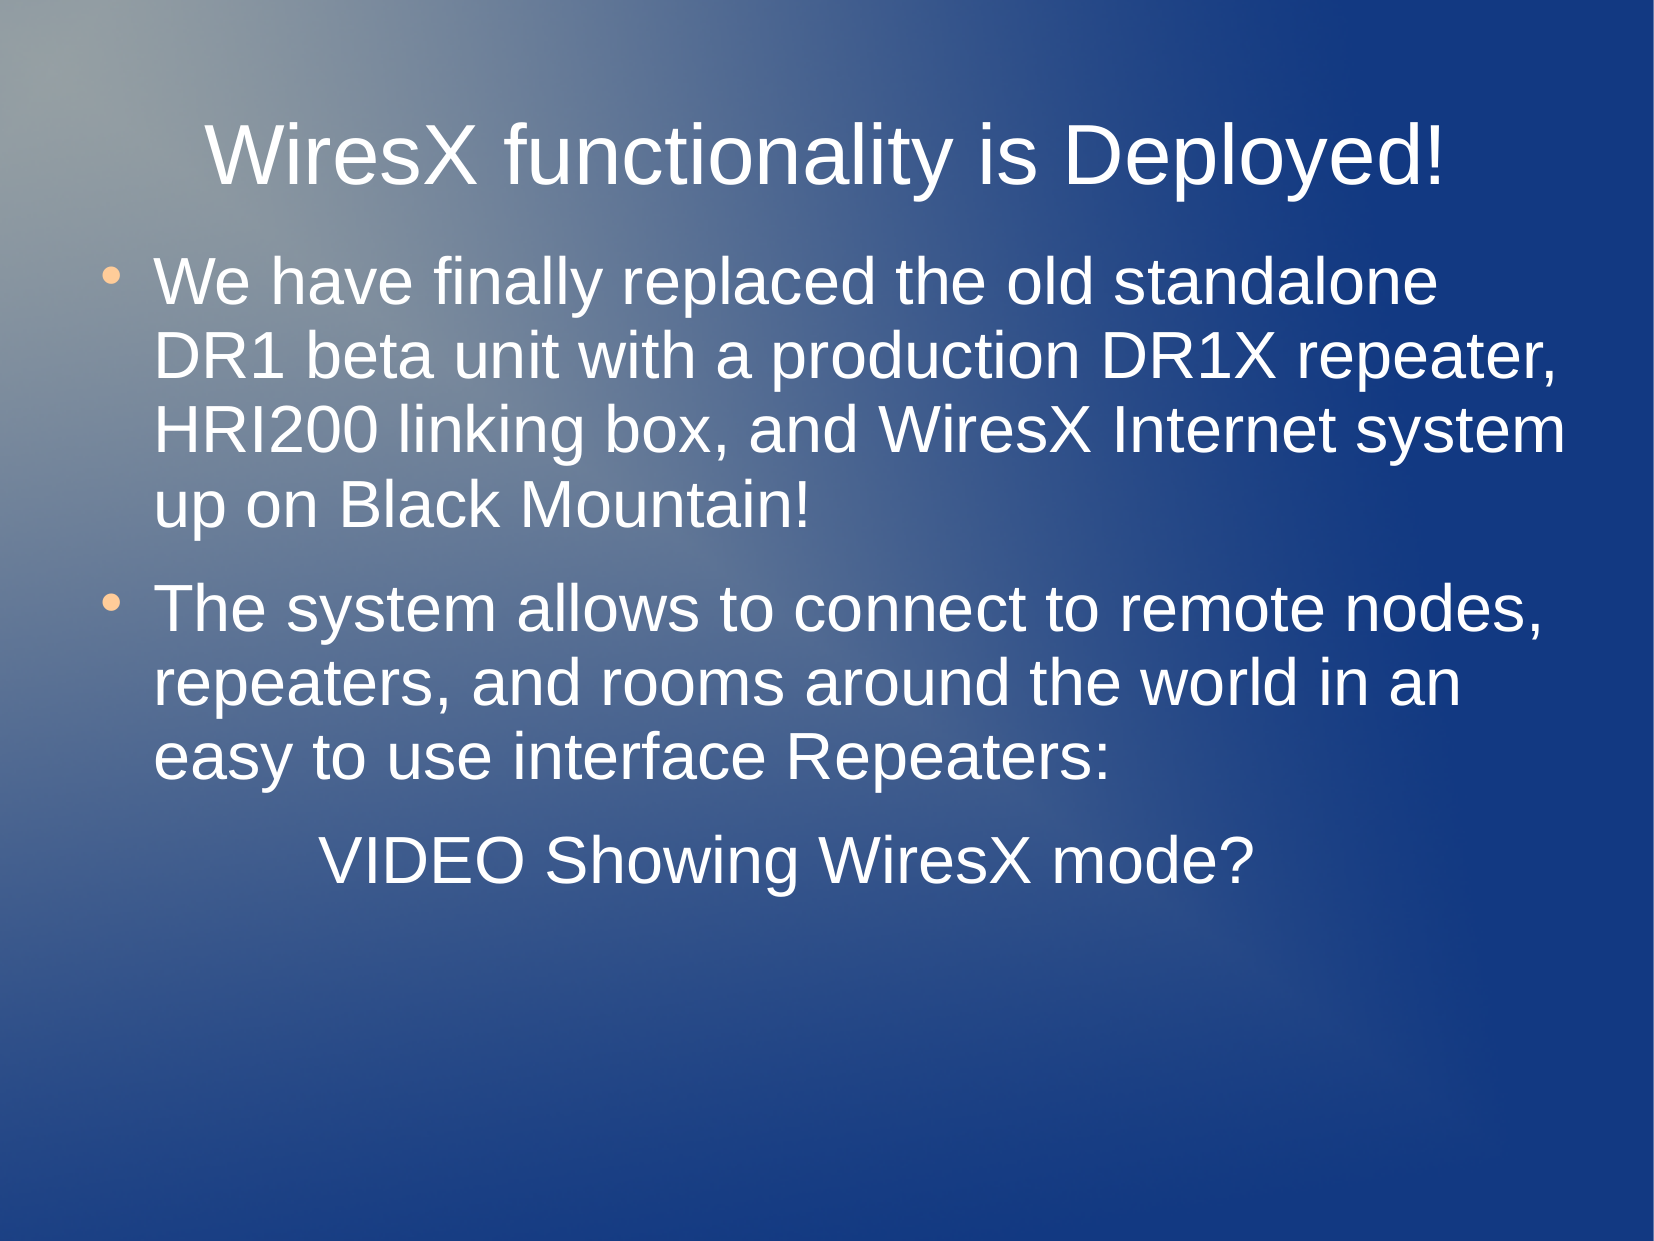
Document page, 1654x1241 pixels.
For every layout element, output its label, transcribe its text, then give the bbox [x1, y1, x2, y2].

title WiresX functionality is Deployed! [82, 49, 1571, 240]
picture [0, 0, 1654, 1241]
list We have finally replaced the old standalone DR1 beta unit with a production DR1X repeater, HRI200 linking box, and WiresX Internet system up on Black Mountain! The system allows to connect to remote nodes, repeaters, and rooms around the world in an easy to use interface Repeaters: VIDEO Showing WiresX mode? [82, 240, 1571, 1241]
